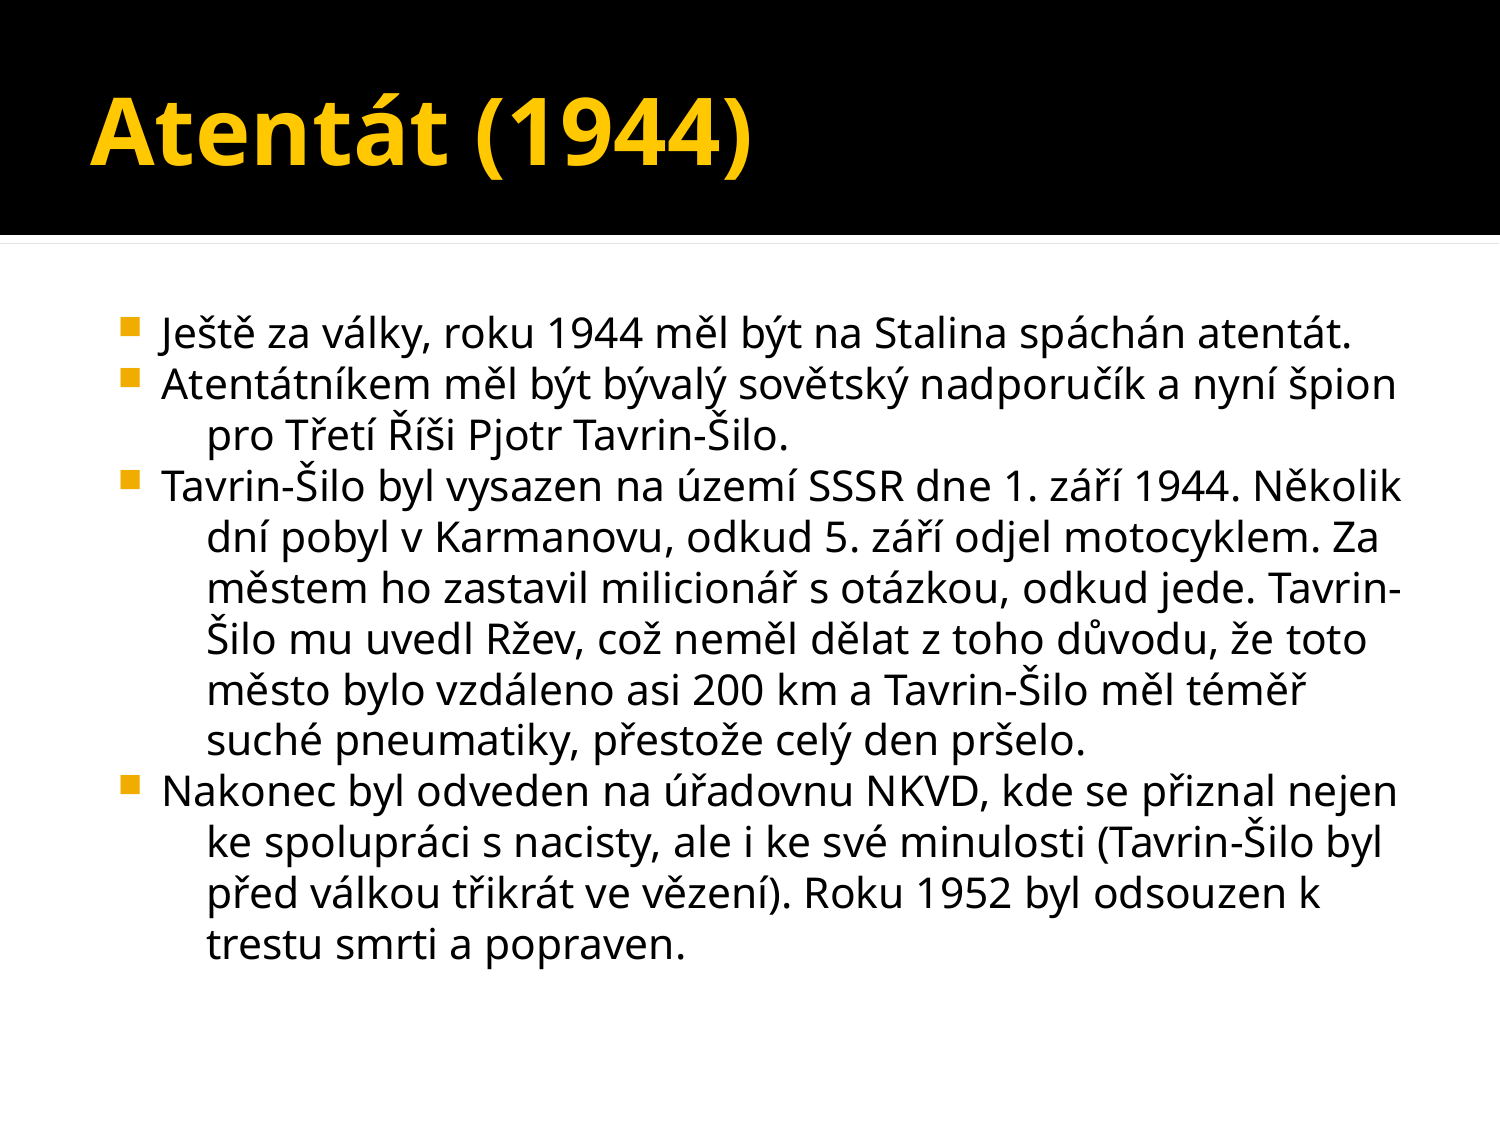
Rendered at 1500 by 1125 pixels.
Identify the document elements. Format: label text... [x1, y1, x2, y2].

list Ještě za války, roku 1944 měl být na Stalina spáchán atentát. Atentátníkem měl být bývalý sovětský nadporučík a nyní špion pro Třetí Říši Pjotr Tavrin-Šilo. Tavrin-Šilo byl vysazen na území SSSR dne 1. září 1944. Několik dní pobyl v Karmanovu, odkud 5. září odjel motocyklem. Za městem ho zastavil milicionář s otázkou, odkud jede. Tavrin-Šilo mu uvedl Ržev, což neměl dělat z toho důvodu, že toto město bylo vzdáleno asi 200 km a Tavrin-Šilo měl téměř suché pneumatiky, přestože celý den pršelo. Nakonec byl odveden na úřadovnu NKVD, kde se přiznal nejen ke spolupráci s nacisty, ale i ke své minulosti (Tavrin-Šilo byl před válkou třikrát ve vězení). Roku 1952 byl odsouzen k trestu smrti a popraven. [75, 291, 1426, 1051]
title Atentát (1944) [75, 25, 1426, 232]
